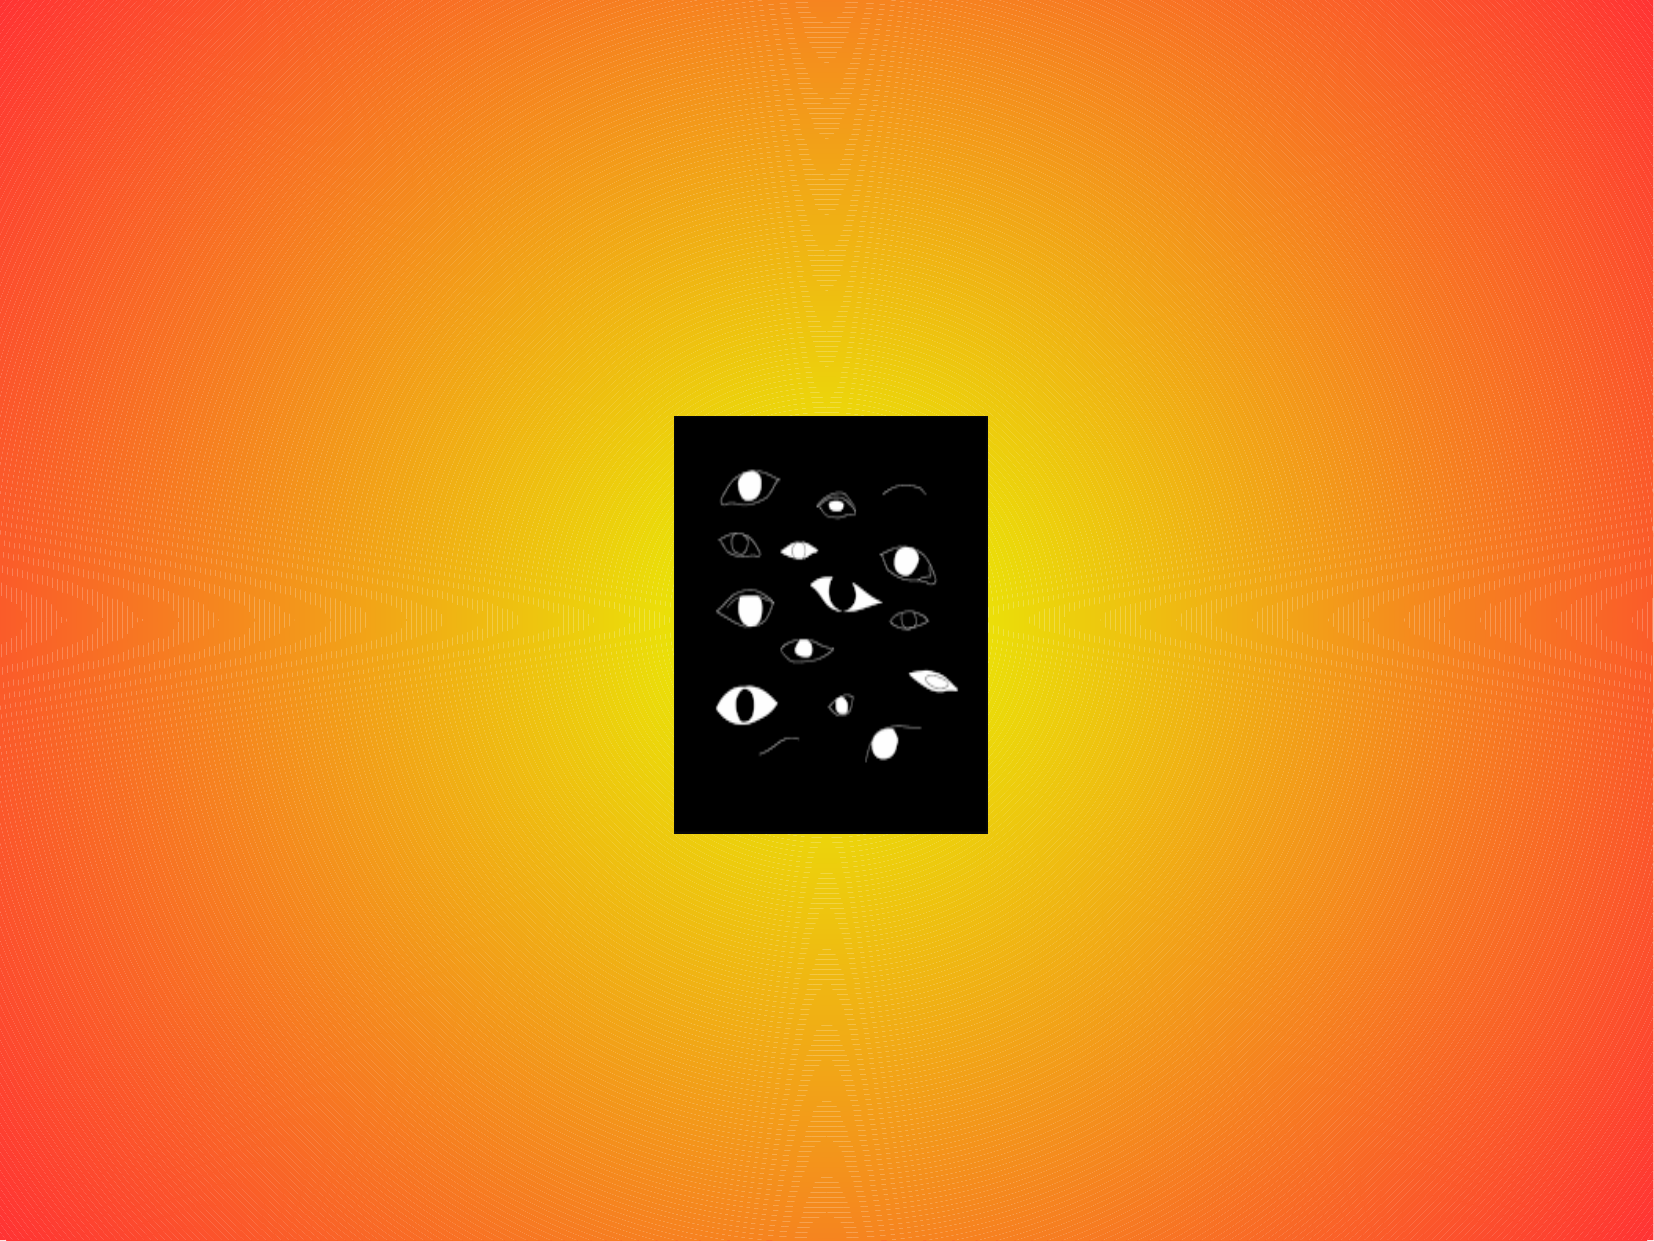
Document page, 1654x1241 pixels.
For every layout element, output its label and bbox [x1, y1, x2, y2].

picture [674, 416, 988, 834]
